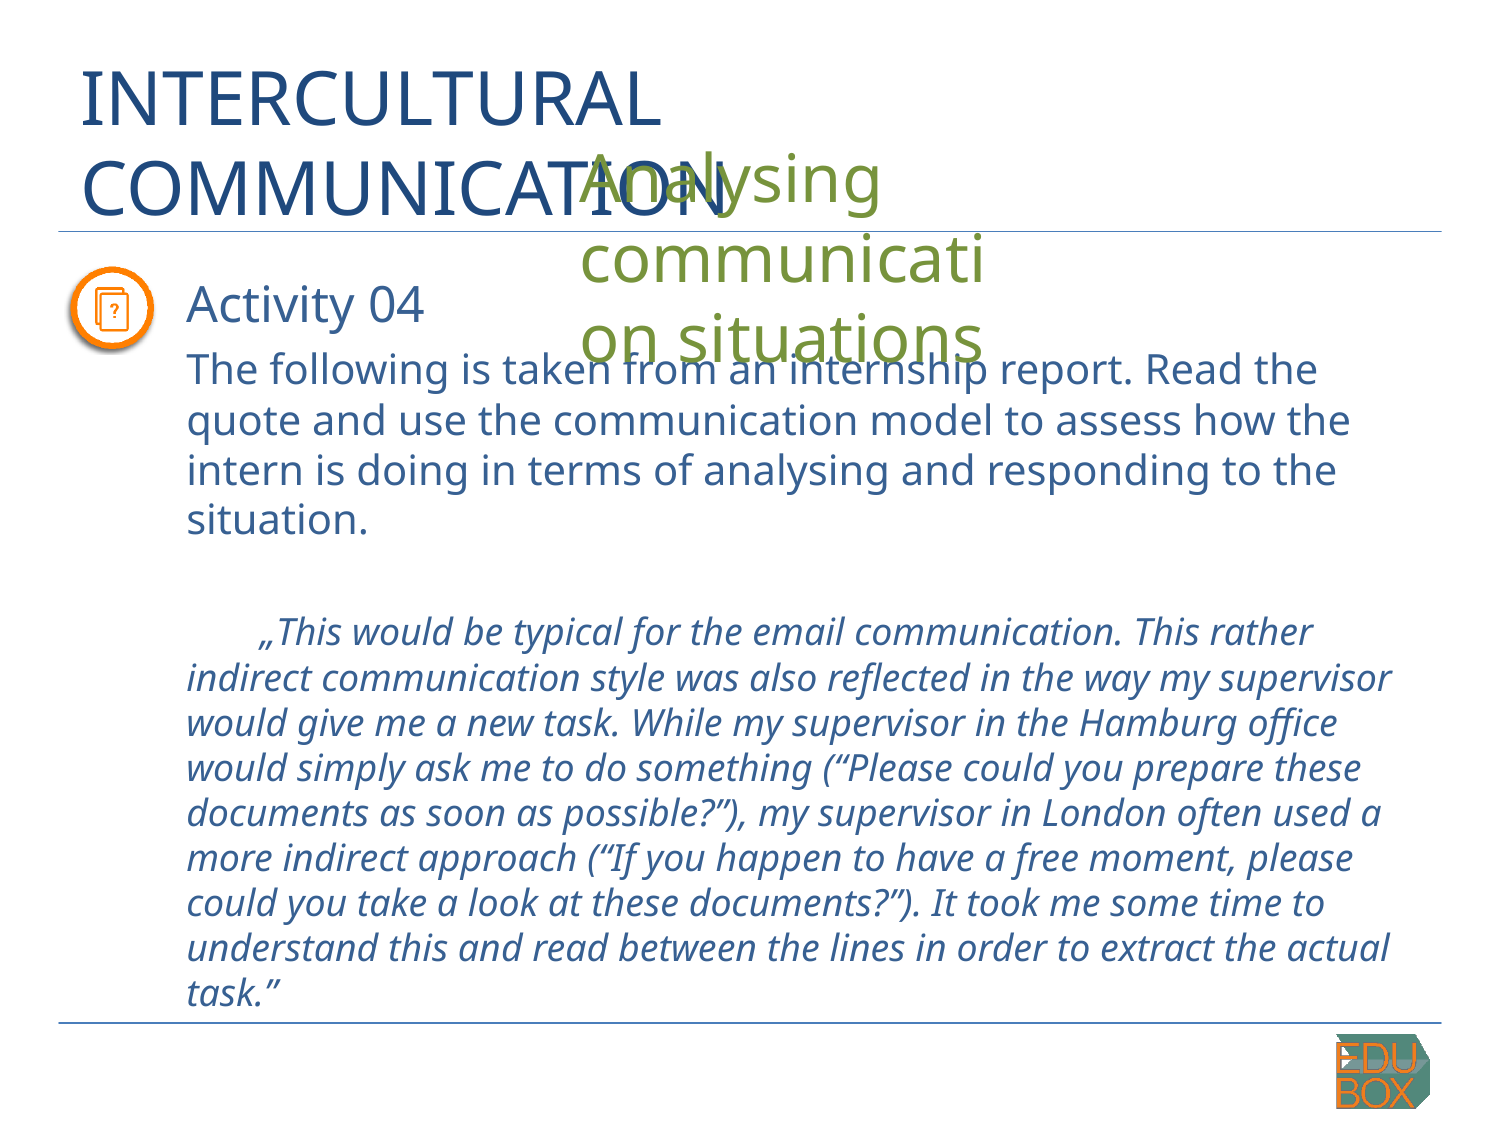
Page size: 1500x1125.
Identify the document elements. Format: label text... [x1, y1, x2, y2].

picture [64, 260, 160, 355]
picture [1328, 1028, 1437, 1114]
title INTERCULTURAL COMMUNICATION [64, 42, 1412, 153]
list Analysing communication situations [64, 127, 1294, 247]
list Activity 04 The following is taken from an internship report. Read the quote and use the communication model to assess how the intern is doing in terms of analysing and responding to the situation. „This would be typical for the email communication. This rather indirect communication style was also reflected in the way my supervisor would give me a new task. While my supervisor in the Hamburg office would simply ask me to do something (“Please could you prepare these documents as soon as possible?”), my supervisor in London often used a more indirect approach (“If you happen to have a free moment, please could you take a look at these documents?”). It took me some time to understand this and read between the lines in order to extract the actual task.” [171, 265, 1430, 1015]
